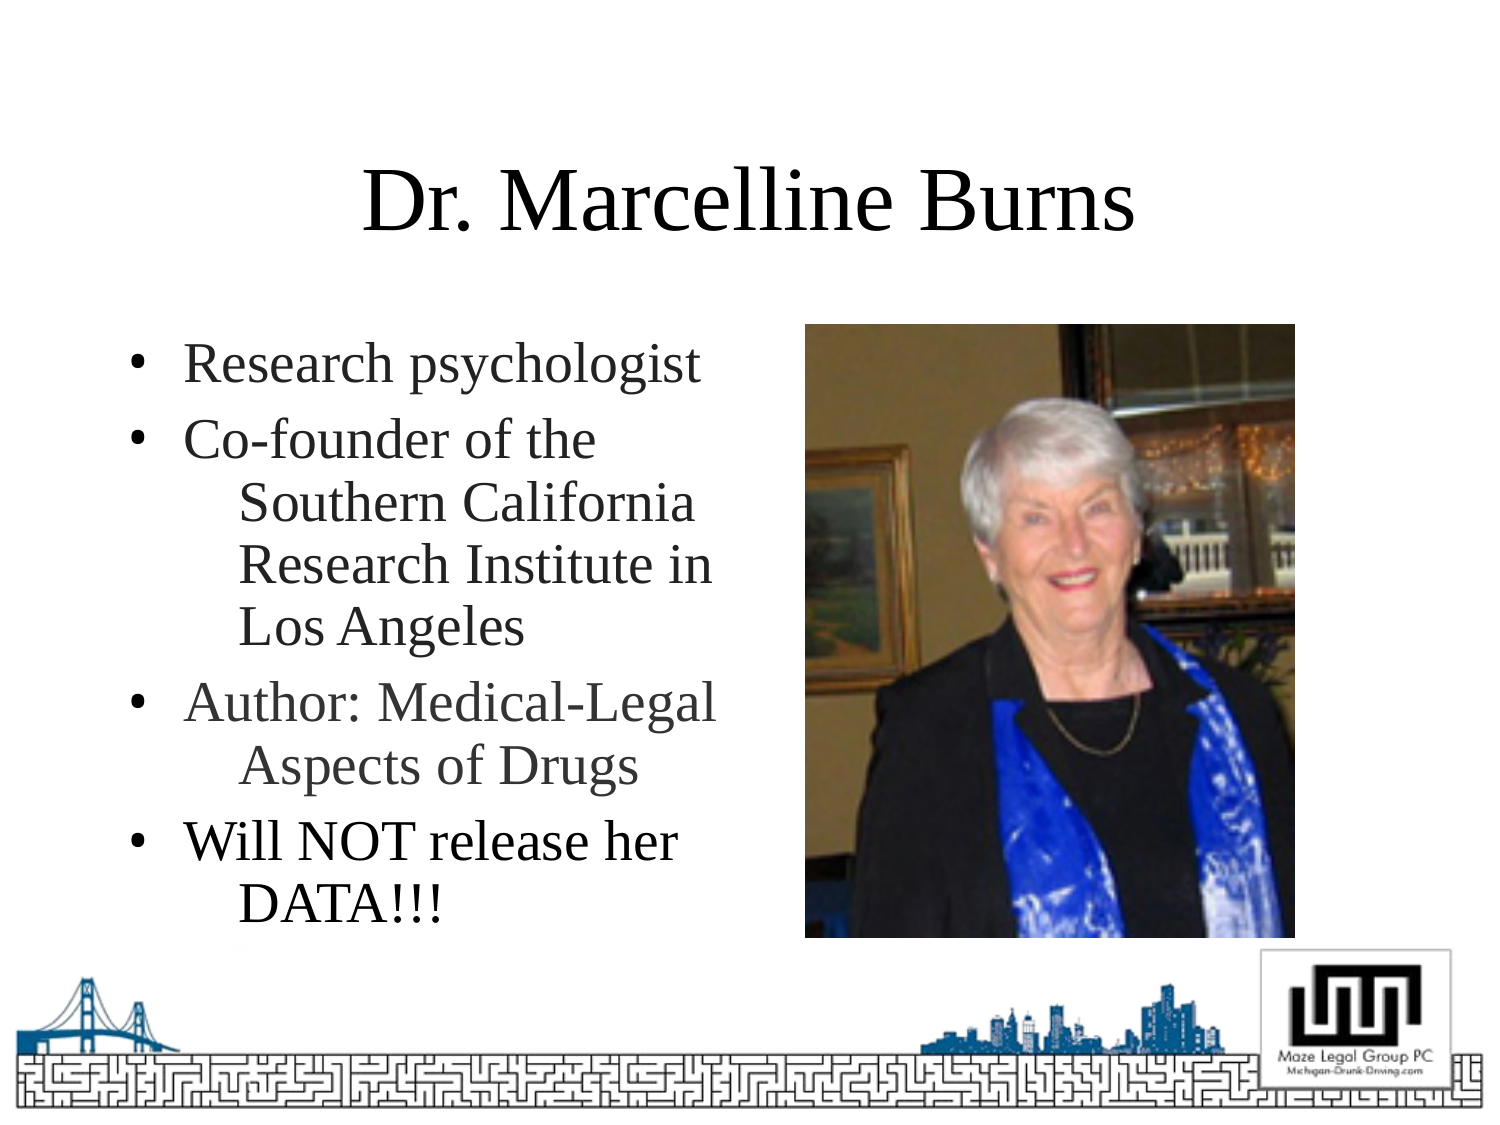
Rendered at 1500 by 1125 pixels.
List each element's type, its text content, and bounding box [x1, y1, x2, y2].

picture [805, 324, 1295, 938]
list Research psychologist Co-founder of the Southern California Research Institute in Los Angeles Author: Medical-Legal Aspects of Drugs Will NOT release her DATA!!! [112, 324, 738, 1000]
title Dr. Marcelline Burns [112, 99, 1388, 288]
